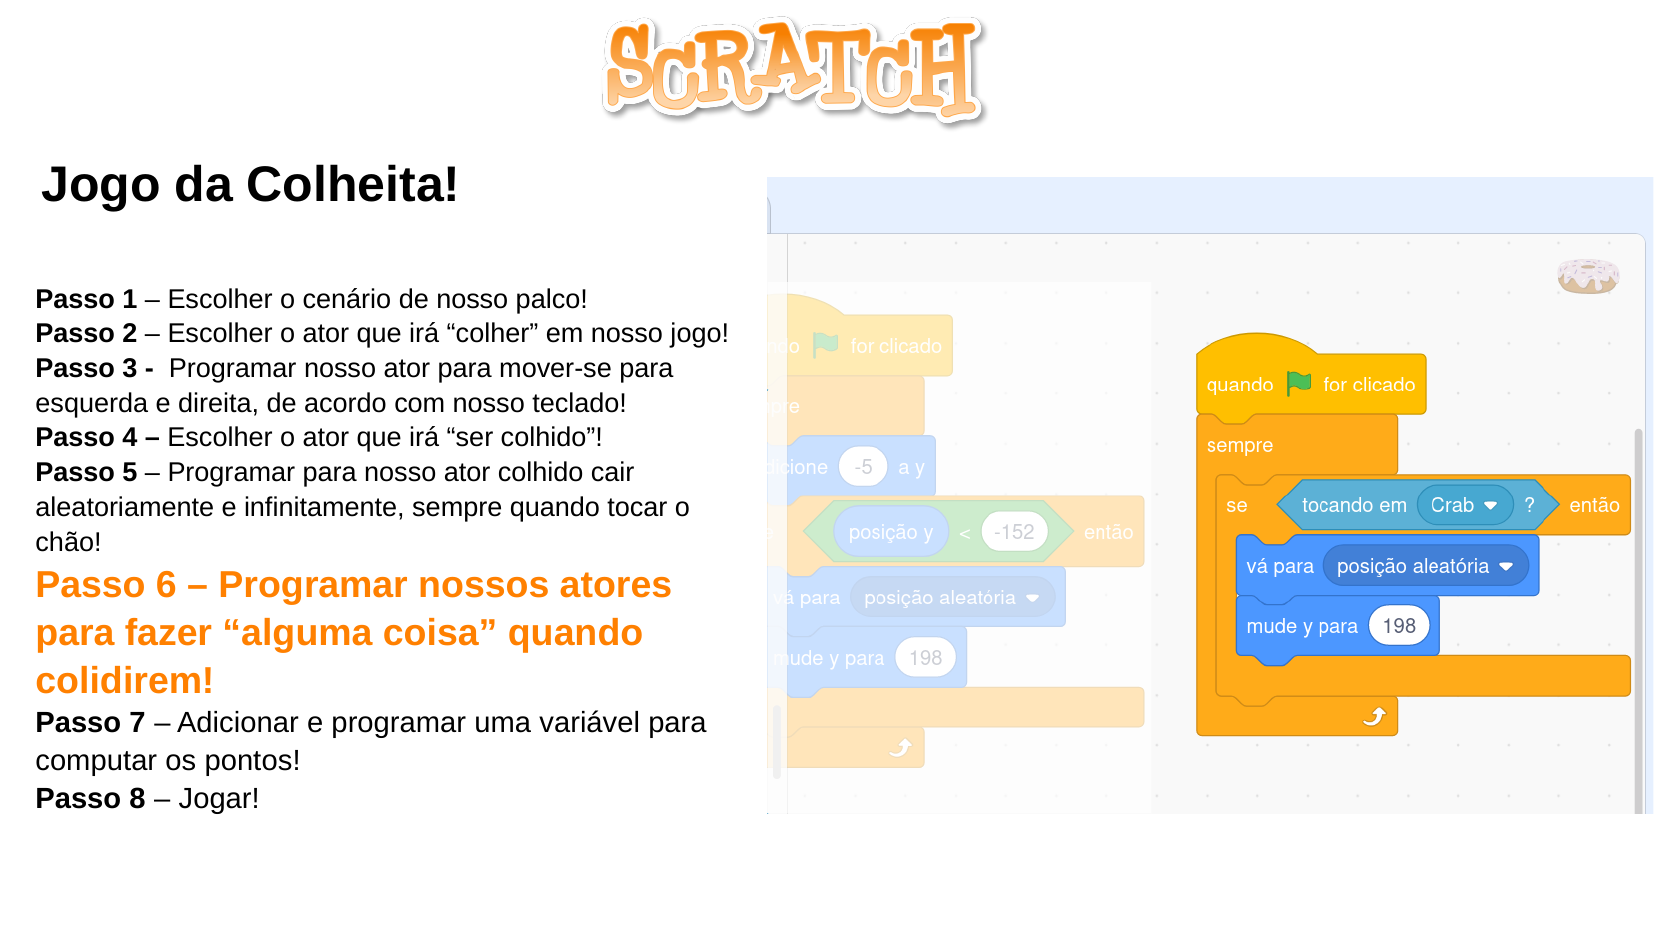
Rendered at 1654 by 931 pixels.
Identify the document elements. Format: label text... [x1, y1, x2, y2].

picture [590, 3, 1004, 143]
title Jogo da Colheita! [41, 106, 497, 234]
text_box [767, 282, 1152, 814]
picture [767, 177, 1654, 814]
title Passo 1 – Escolher o cenário de nosso palco! Passo 2 – Escolher o ator que irá “colher” em nosso jogo! Passo 3 - Programar nosso ator para mover-se para esquerda e direita, de acordo com nosso teclado! Passo 4 – Escolher o ator que irá “ser colhido”! Passo 5 – Programar para nosso ator colhido cair aleatoriamente e infinitamente, sempre quando tocar o chão! Passo 6 – Programar nossos atores para fazer “alguma coisa” quando colidirem! Passo 7 – Adicionar e programar uma variável para computar os pontos! Passo 8 – Jogar! [35, 234, 739, 859]
